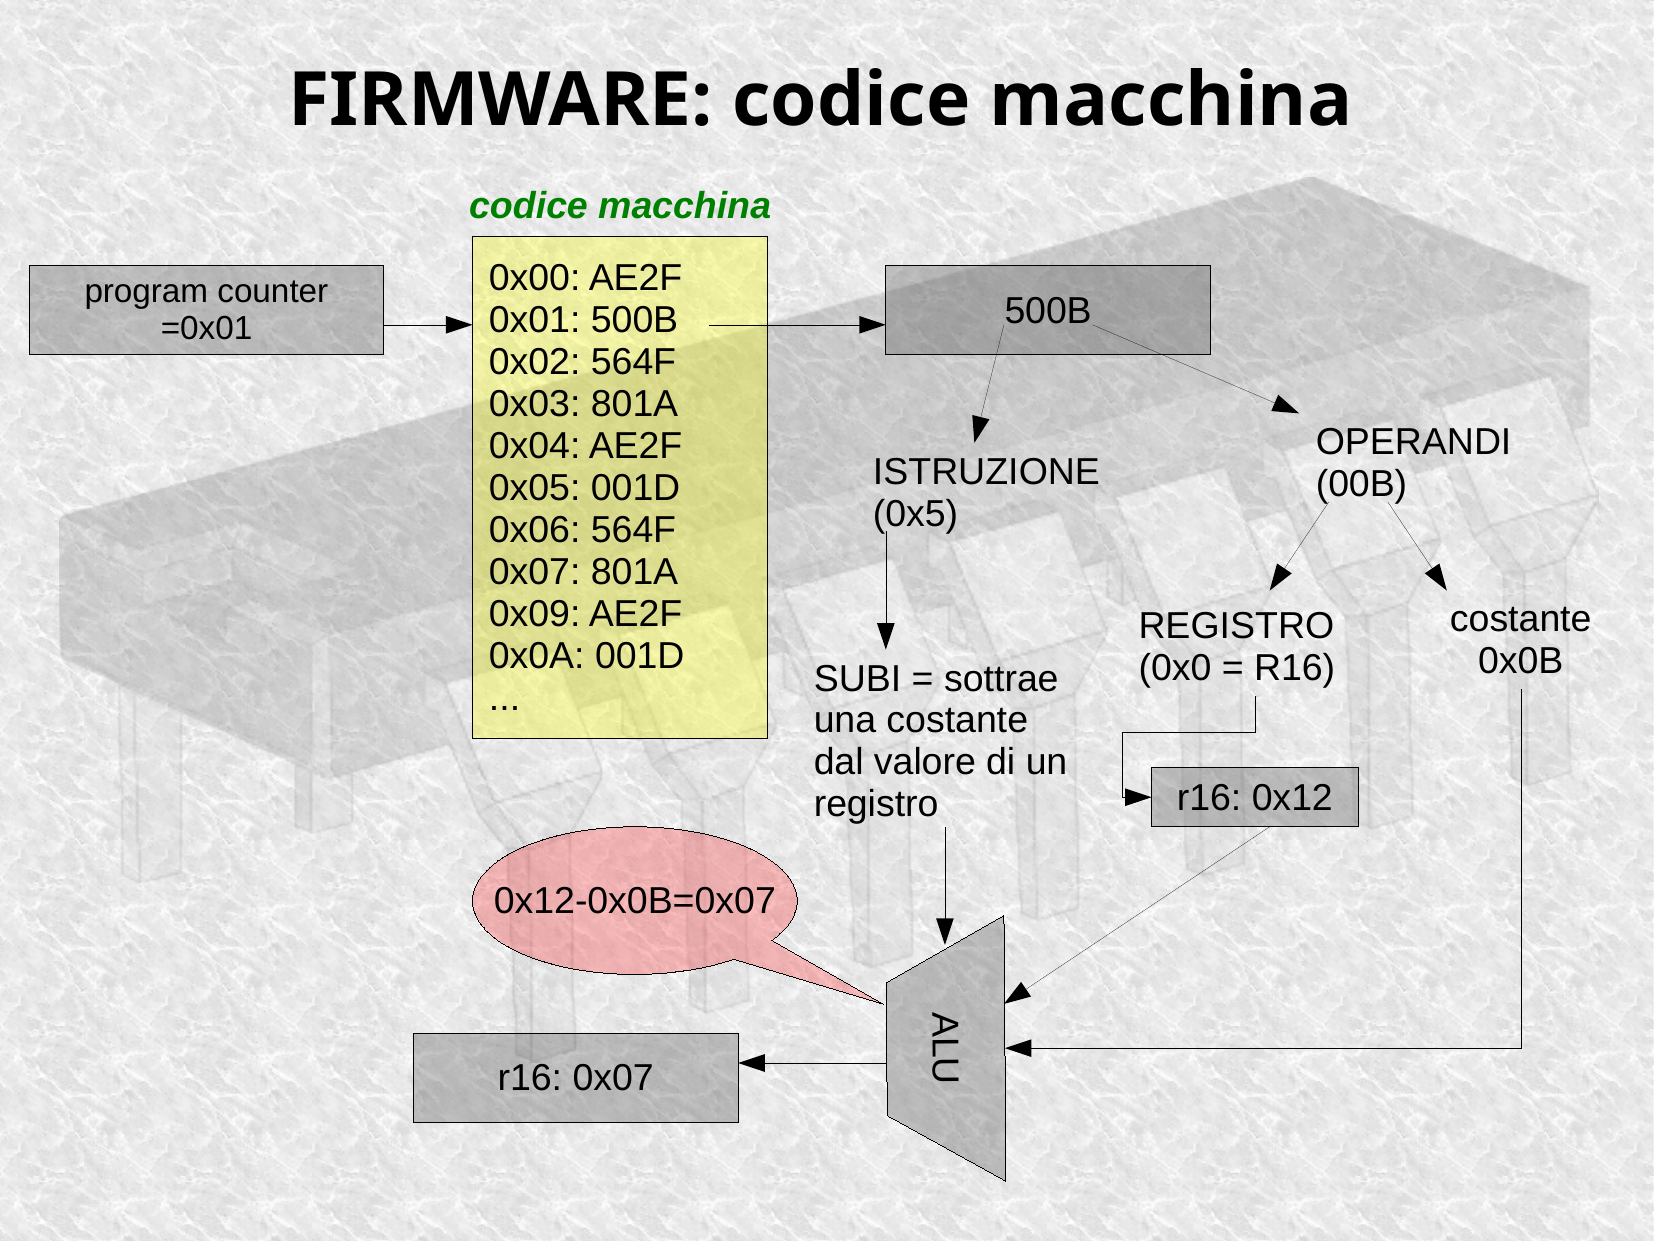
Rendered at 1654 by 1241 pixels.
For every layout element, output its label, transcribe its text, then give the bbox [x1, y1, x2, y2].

text_box r16: 0x12 [1151, 767, 1359, 827]
text_box 0x00: AE2F 0x01: 500B 0x02: 564F 0x03: 801A 0x04: AE2F 0x05: 001D 0x06: 564F 0x07: 801A 0x09: AE2F 0x0A: 001D ... [472, 236, 768, 739]
text_box ALU [886, 915, 1006, 1182]
text_box r16: 0x07 [413, 1033, 739, 1123]
text_box codice macchina [442, 177, 798, 234]
text_box 0x12-0x0B=0x07 [472, 826, 884, 1005]
picture [1005, 690, 1521, 1048]
title FIRMWARE: codice macchina [76, 0, 1565, 193]
text_box REGISTRO (0x0 = R16) [1122, 597, 1388, 697]
picture [0, 0, 1654, 1241]
text_box OPERANDI (00B) [1299, 413, 1565, 513]
text_box 500B [885, 265, 1211, 355]
text_box program counter =0x01 [29, 265, 384, 355]
text_box ISTRUZIONE (0x5) [856, 442, 1123, 542]
text_box SUBI = sottrae una costante dal valore di un registro [797, 649, 1093, 833]
text_box costante 0x0B [1387, 590, 1654, 690]
